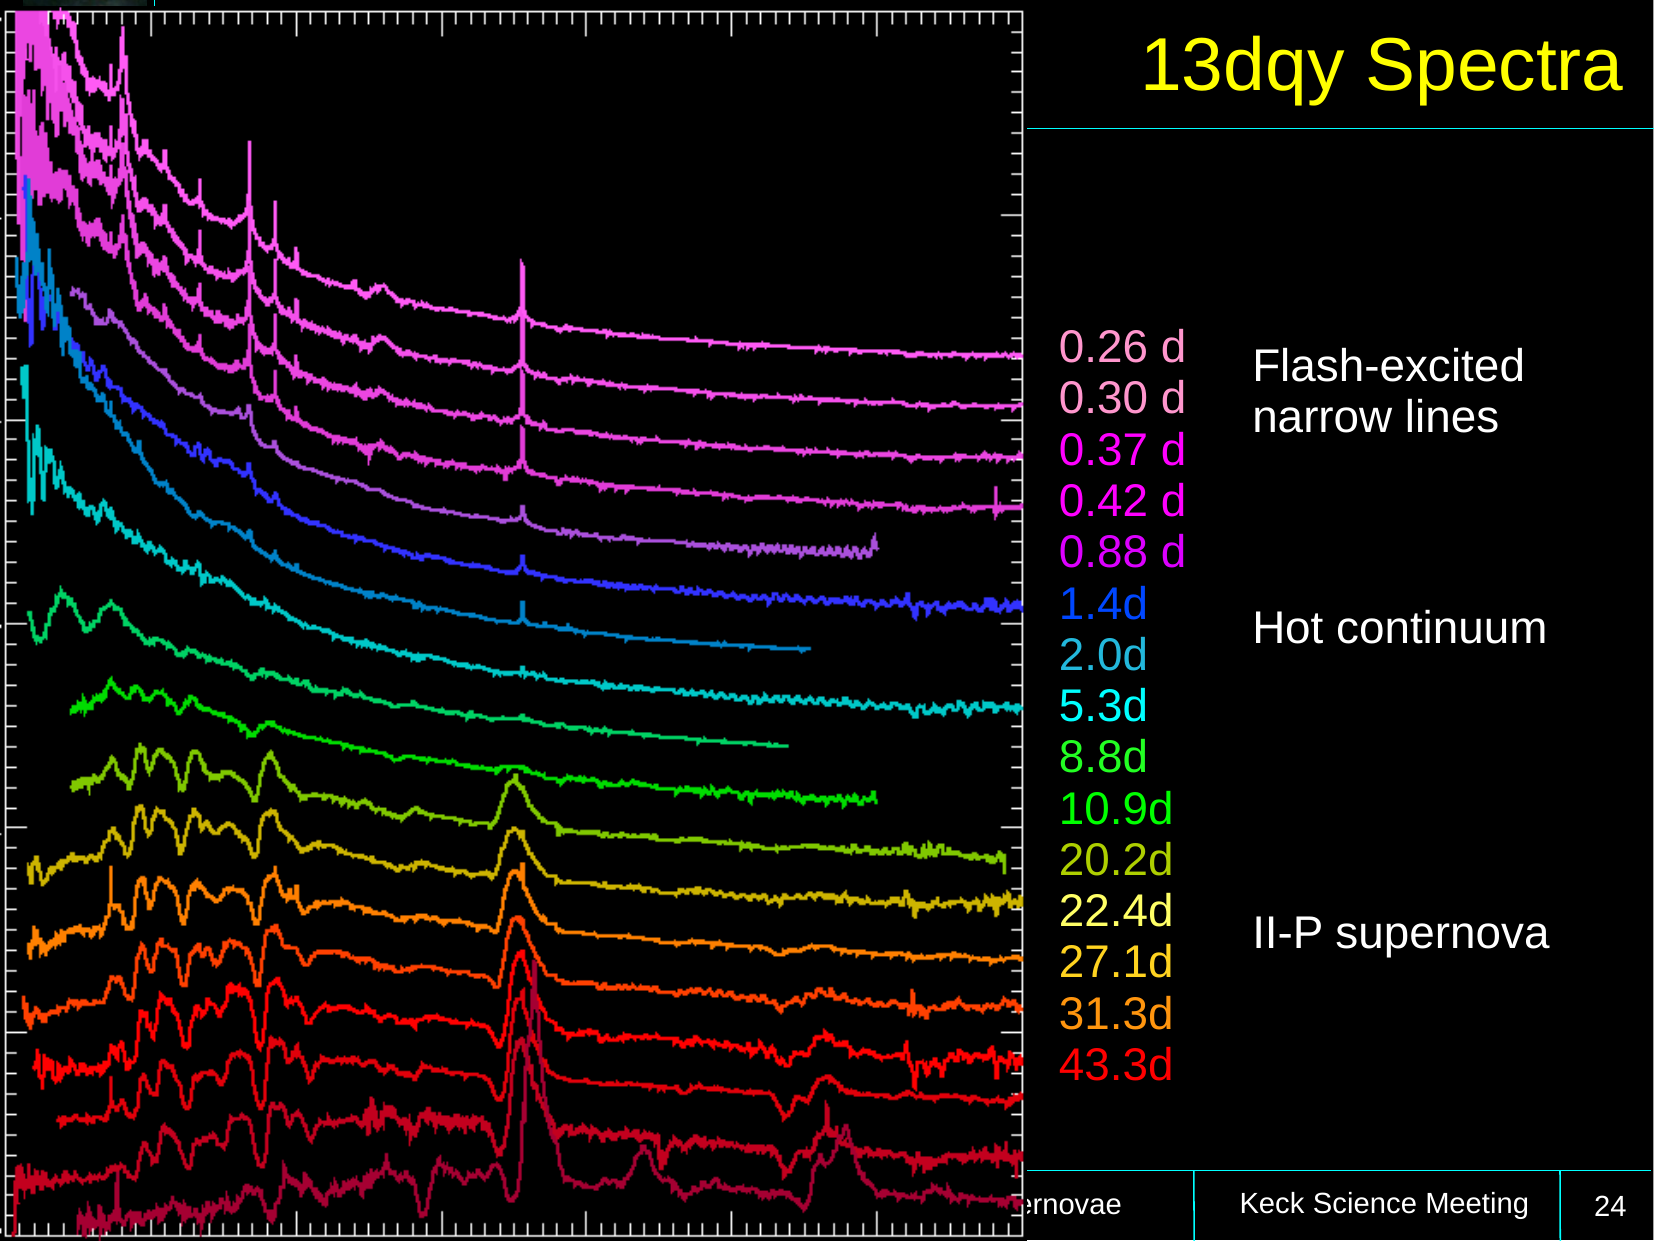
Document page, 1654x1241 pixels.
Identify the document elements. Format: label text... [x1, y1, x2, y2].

text_box Hot continuum [1237, 595, 1613, 662]
text_box Flash-excited narrow lines [1237, 332, 1613, 451]
picture [0, 0, 1027, 1241]
text_box II-P supernova [1237, 900, 1613, 967]
text_box 0.26 d 0.30 d 0.37 d 0.42 d 0.88 d 1.4d 2.0d 5.3d 8.8d 10.9d 20.2d 22.4d 27.1d 31.3d 43.3d [1044, 313, 1313, 1149]
title 13dqy Spectra [1027, 21, 1624, 108]
